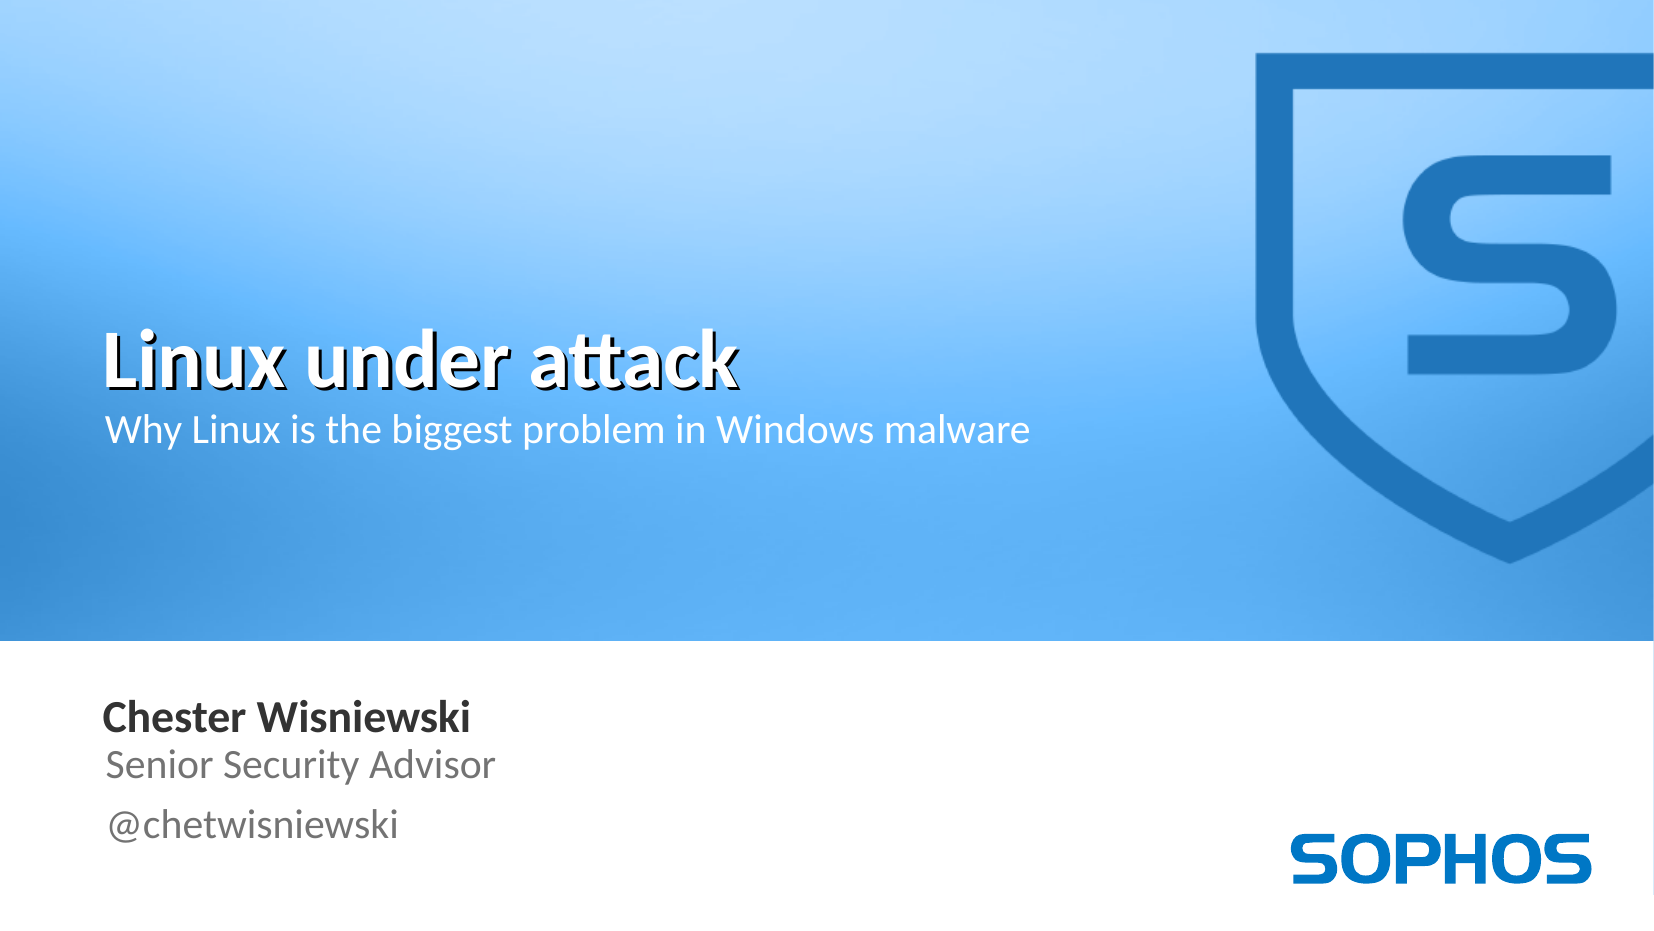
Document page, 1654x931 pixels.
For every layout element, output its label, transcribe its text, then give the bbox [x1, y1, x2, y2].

subtitle Chester Wisniewski [87, 678, 1112, 748]
title Linux under attack [87, 300, 1106, 421]
list Senior Security Advisor @chetwisniewski [90, 729, 1113, 871]
picture [0, 0, 1654, 641]
